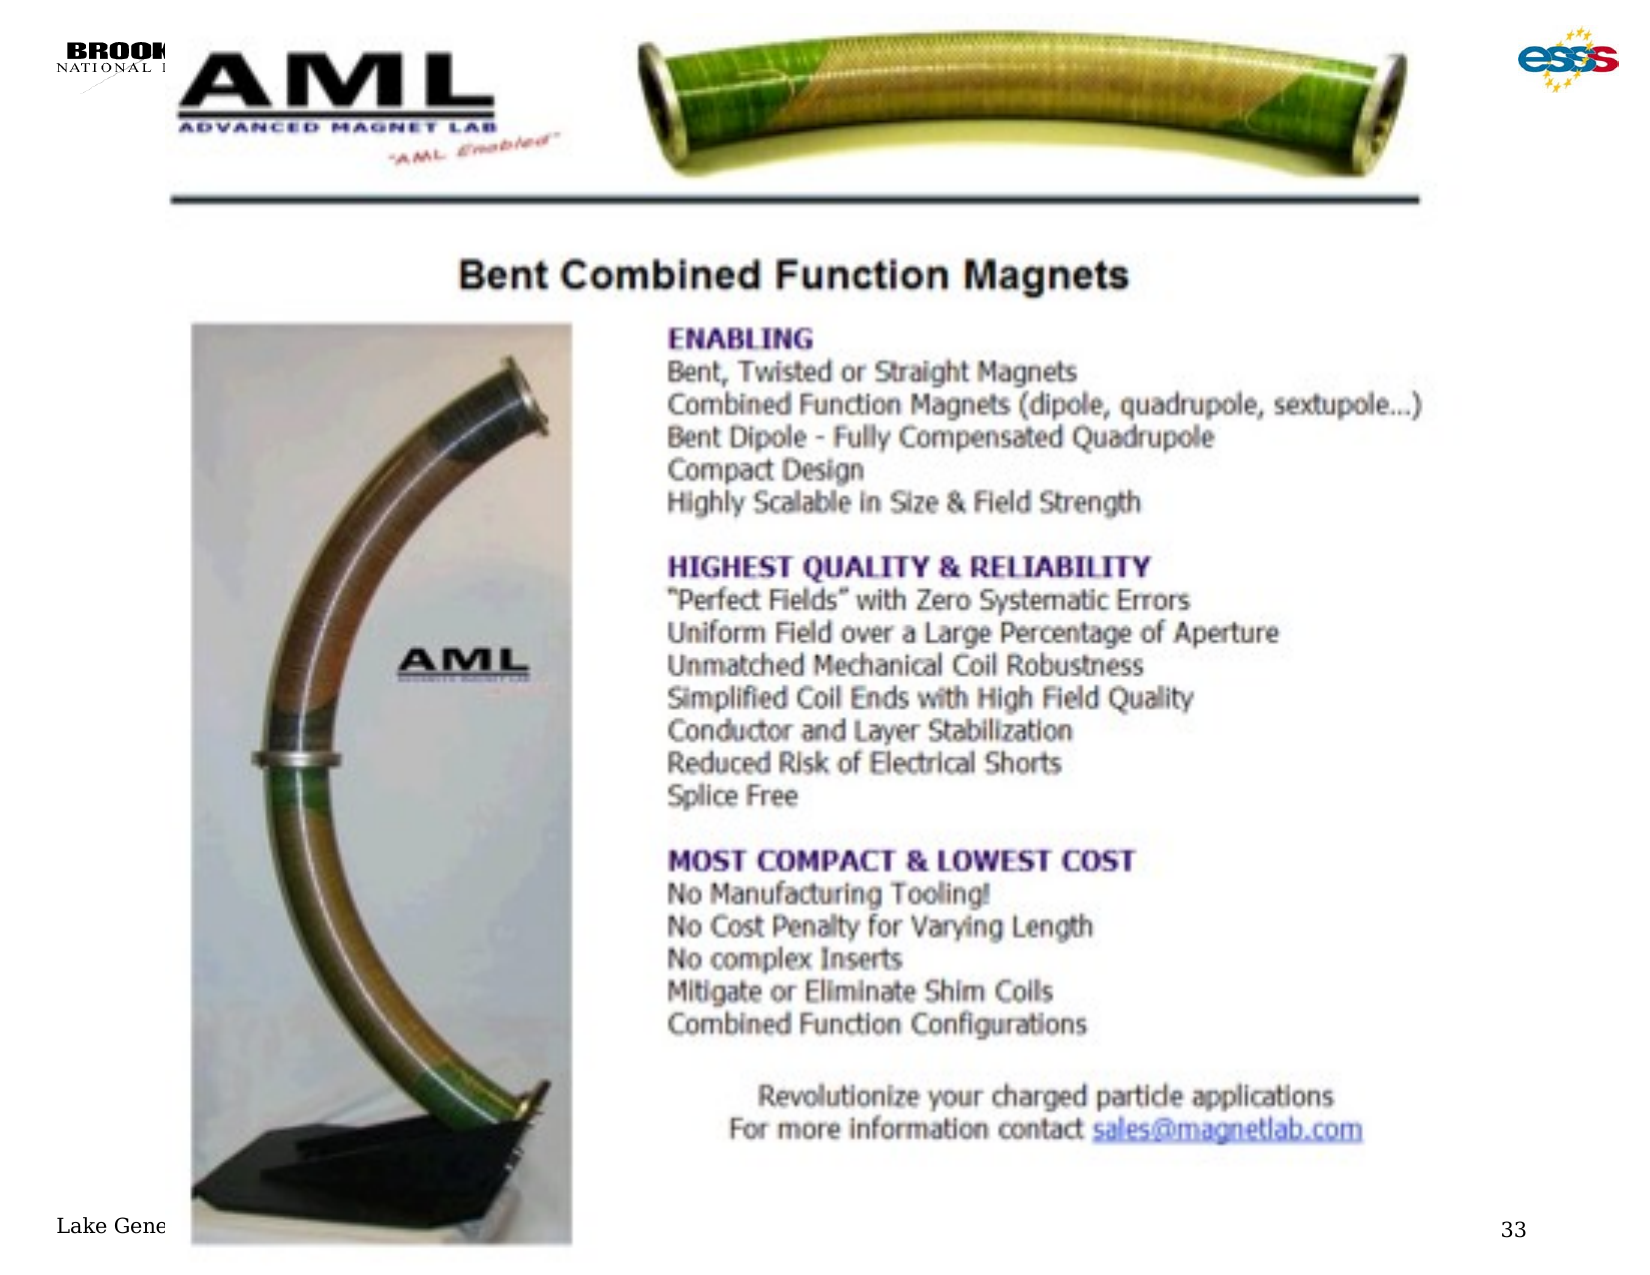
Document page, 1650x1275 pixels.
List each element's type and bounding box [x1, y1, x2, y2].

picture [1555, 52, 1566, 57]
picture [1518, 25, 1619, 93]
picture [56, 13, 1486, 1269]
